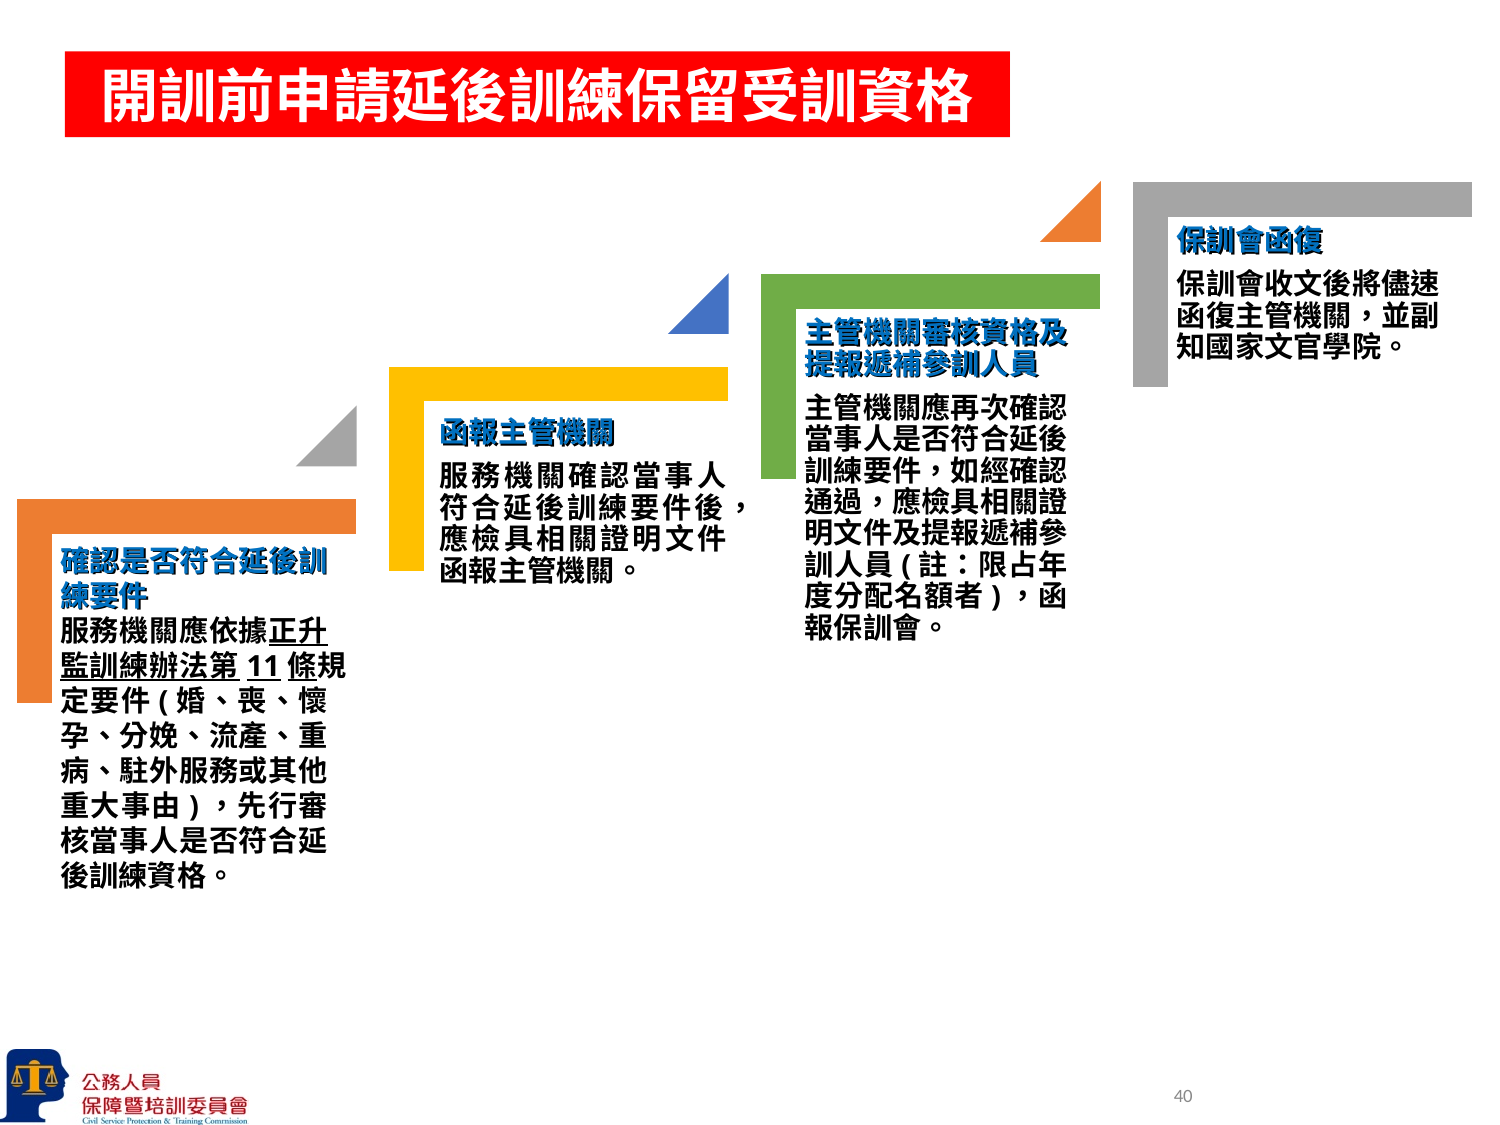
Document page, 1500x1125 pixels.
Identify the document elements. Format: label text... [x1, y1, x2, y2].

text_box 45 [1158, 1065, 1497, 1125]
text_box [298, 407, 356, 466]
text_box 開訓前申請延後訓練保留受訓資格 [64, 51, 1010, 138]
text_box [390, 367, 728, 571]
text_box 確認是否符合延後訓練要件 服務機關應依據正升監訓練辦法第11條規定要件(婚、喪、懷孕、分娩、流產、重病、駐外服務或其他重大事由)，先行審核當事人是否符合延後訓練資格。 [51, 533, 356, 800]
text_box [1134, 183, 1472, 386]
text_box 保訓會函復 保訓會收文後將儘速函復主管機關，並副知國家文官學院。 [1167, 216, 1472, 484]
text_box [18, 499, 355, 703]
text_box 主管機關審核資格及提報遞補參訓人員 主管機關應再次確認當事人是否符合延後訓練要件，如經確認通過，應檢具相關證明文件及提報遞補參訓人員(註：限占年度分配名額者)，函報保訓會。 [795, 308, 1100, 576]
text_box [762, 275, 1100, 478]
text_box [1042, 183, 1100, 241]
text_box 函報主管機關 服務機關確認當事人符合延後訓練要件後，應檢具相關證明文件函報主管機關。 [430, 408, 736, 757]
text_box [670, 275, 728, 333]
